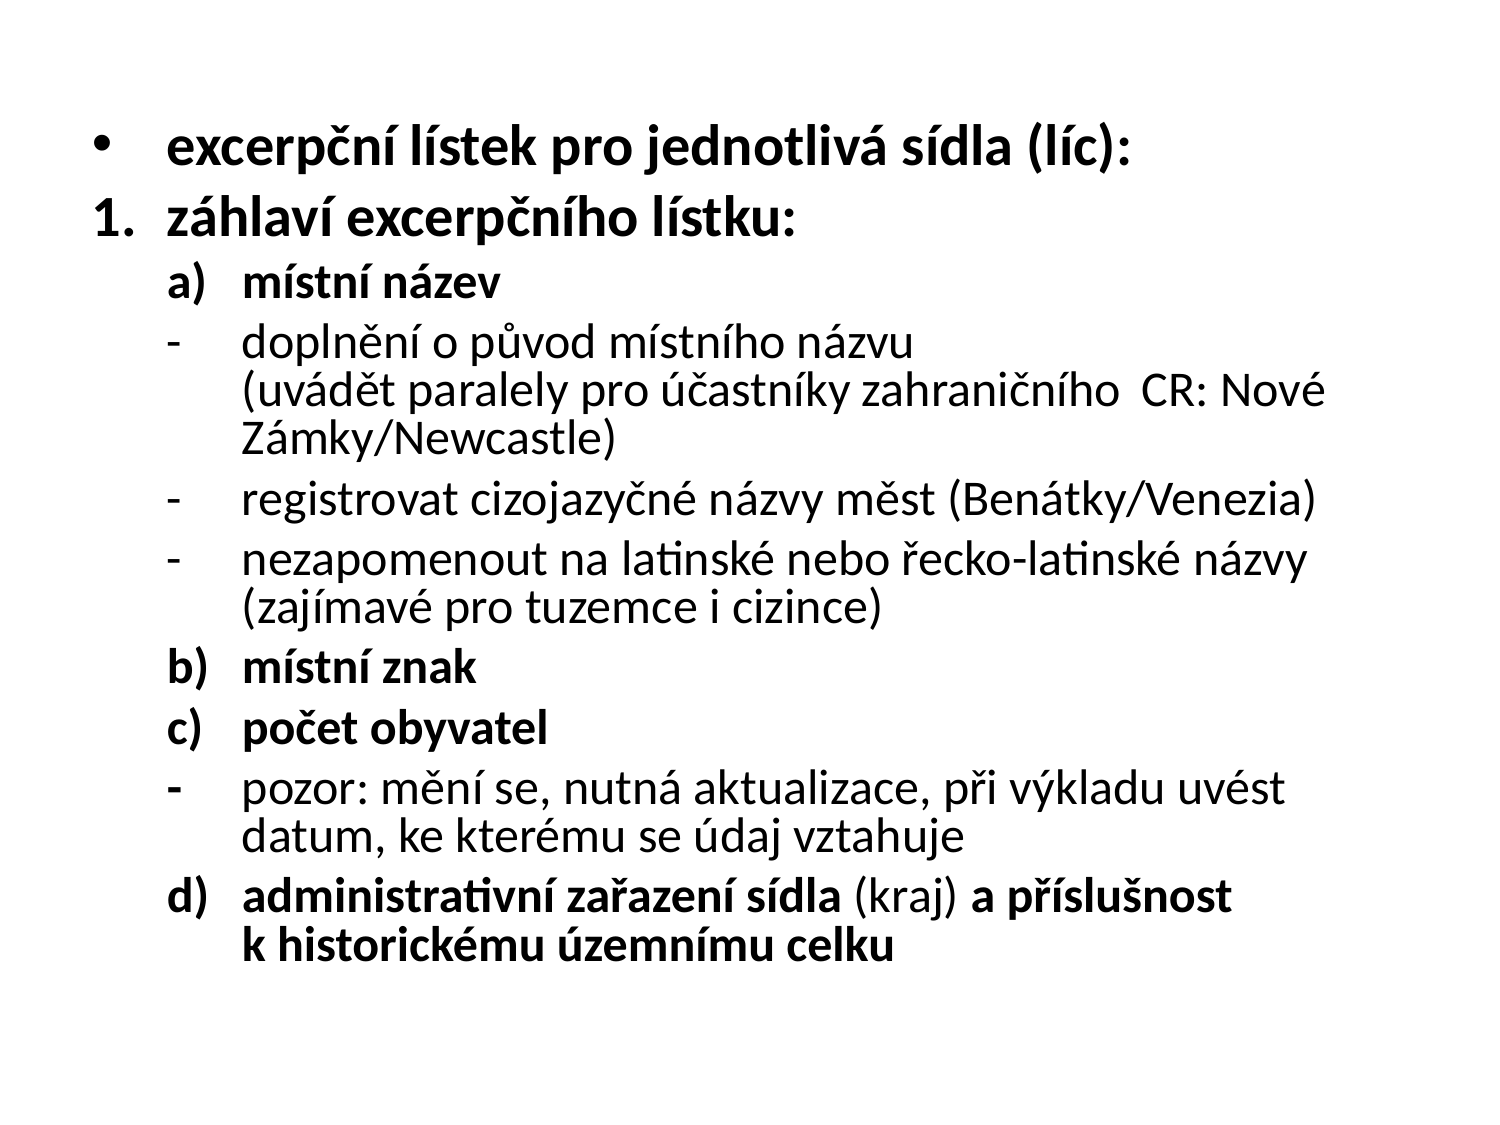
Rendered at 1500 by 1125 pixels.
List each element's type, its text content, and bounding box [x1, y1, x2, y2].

list excerpční lístek pro jednotlivá sídla (líc): záhlaví excerpčního lístku: a) místní název - doplnění o původ místního názvu (uvádět paralely pro účastníky zahraničního CR: Nové Zámky/Newcastle) - registrovat cizojazyčné názvy měst (Benátky/Venezia) - nezapomenout na latinské nebo řecko-latinské názvy (zajímavé pro tuzemce i cizince) b) místní znak c) počet obyvatel - pozor: mění se, nutná aktualizace, při výkladu uvést datum, ke kterému se údaj vztahuje d) administrativní zařazení sídla (kraj) a příslušnost k historickému územnímu celku [76, 113, 1427, 1107]
